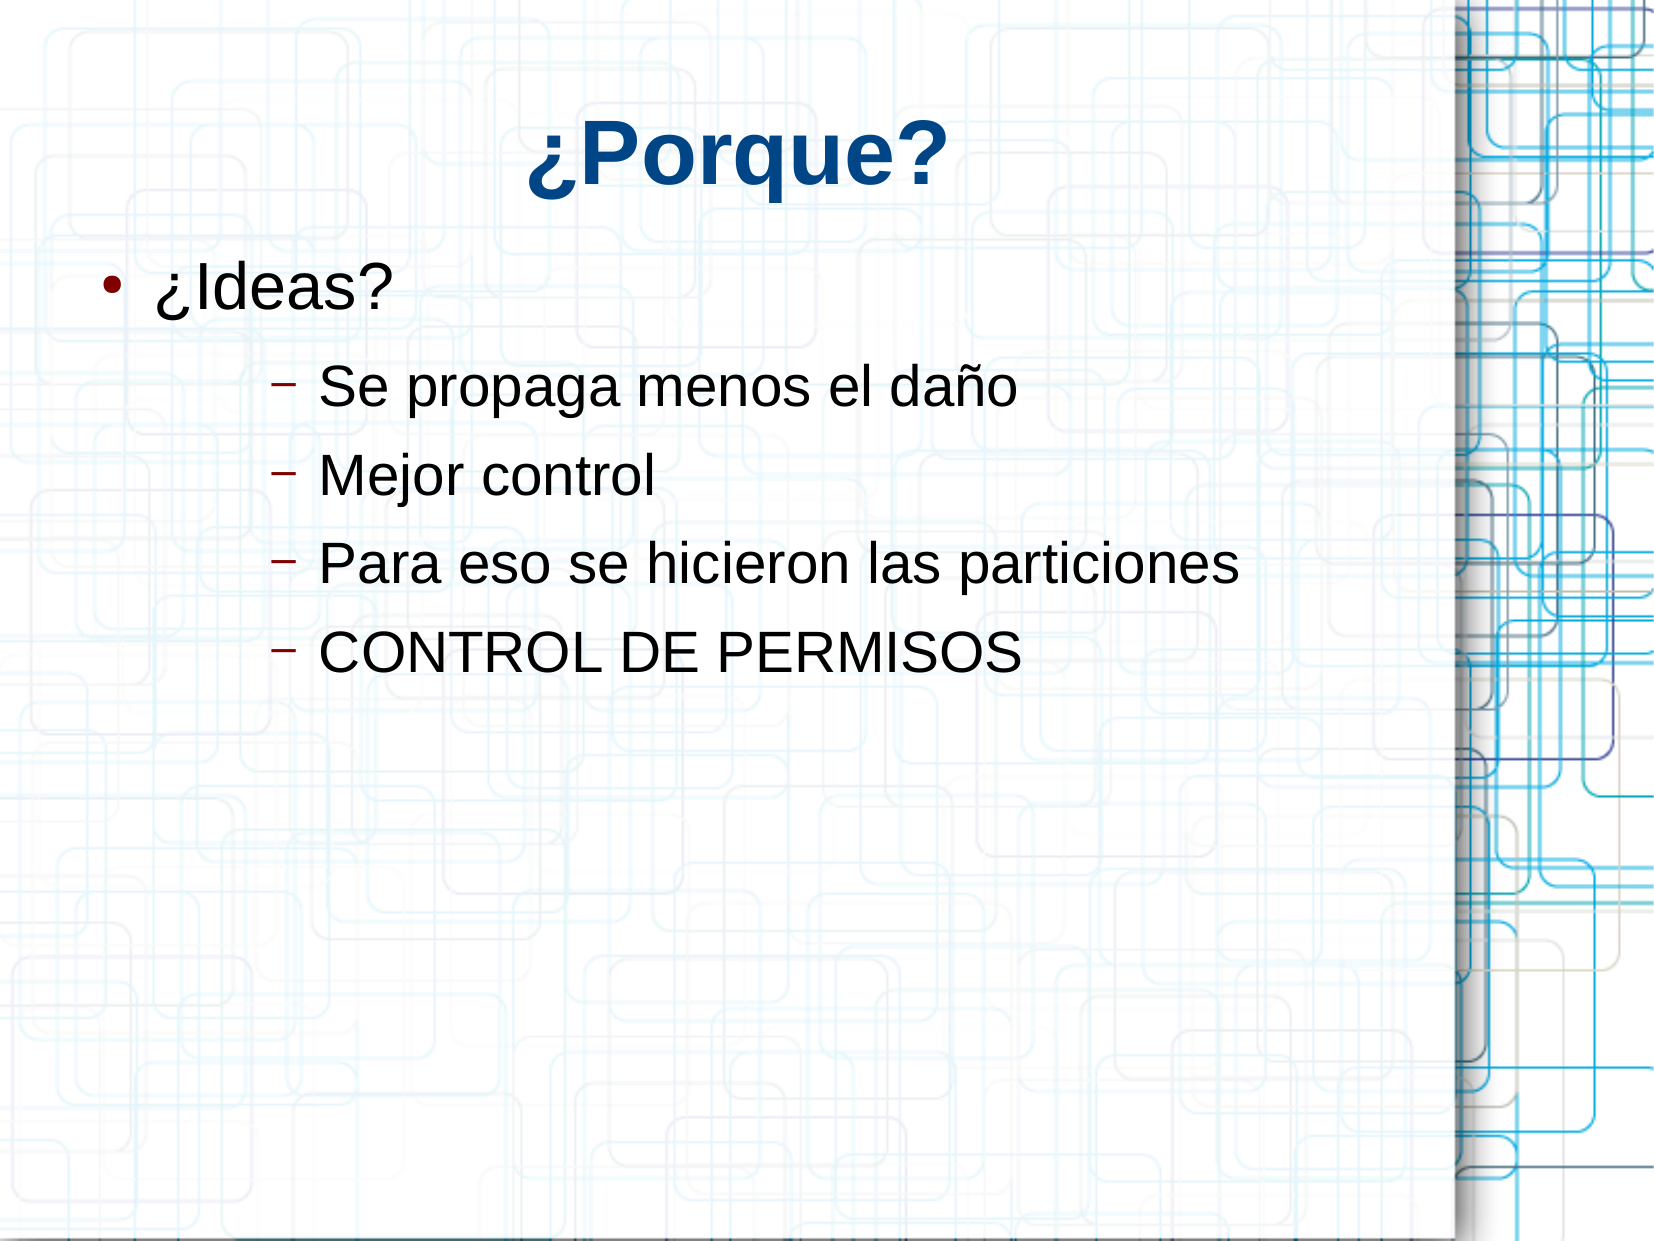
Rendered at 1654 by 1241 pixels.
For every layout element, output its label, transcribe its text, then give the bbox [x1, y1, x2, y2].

list ¿Ideas? Se propaga menos el daño Mejor control Para eso se hicieron las particiones CONTROL DE PERMISOS [82, 249, 1418, 1054]
title ¿Porque? [59, 56, 1418, 250]
picture [0, 0, 1654, 1241]
